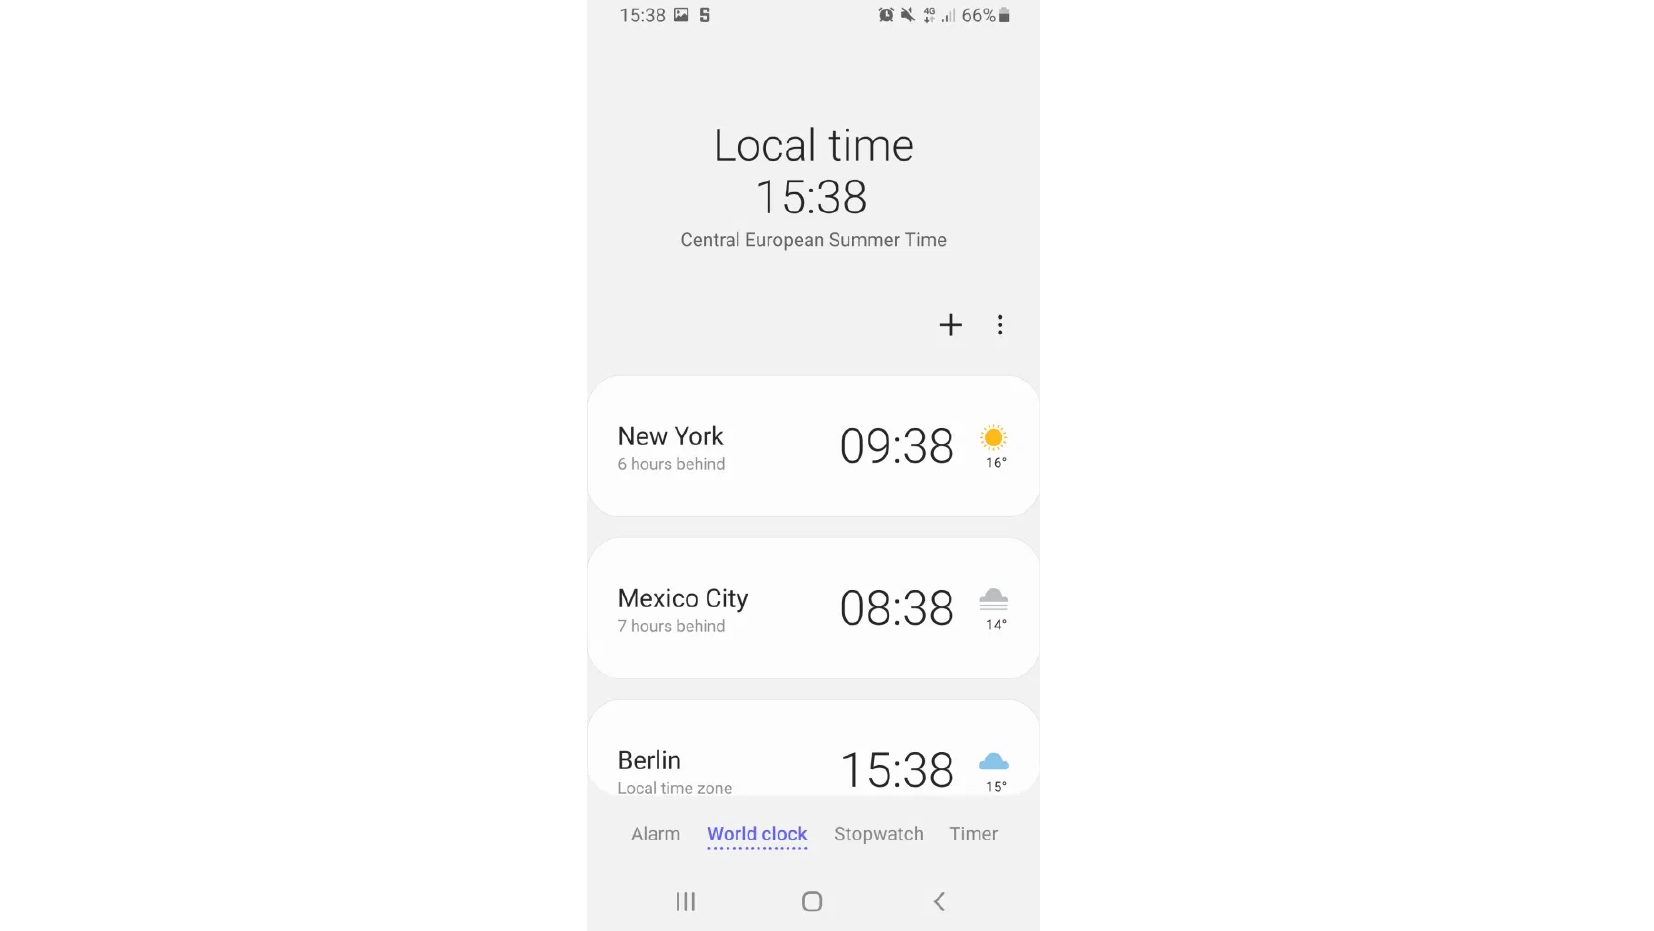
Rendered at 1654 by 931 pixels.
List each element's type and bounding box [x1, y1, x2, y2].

picture [587, 0, 1040, 931]
